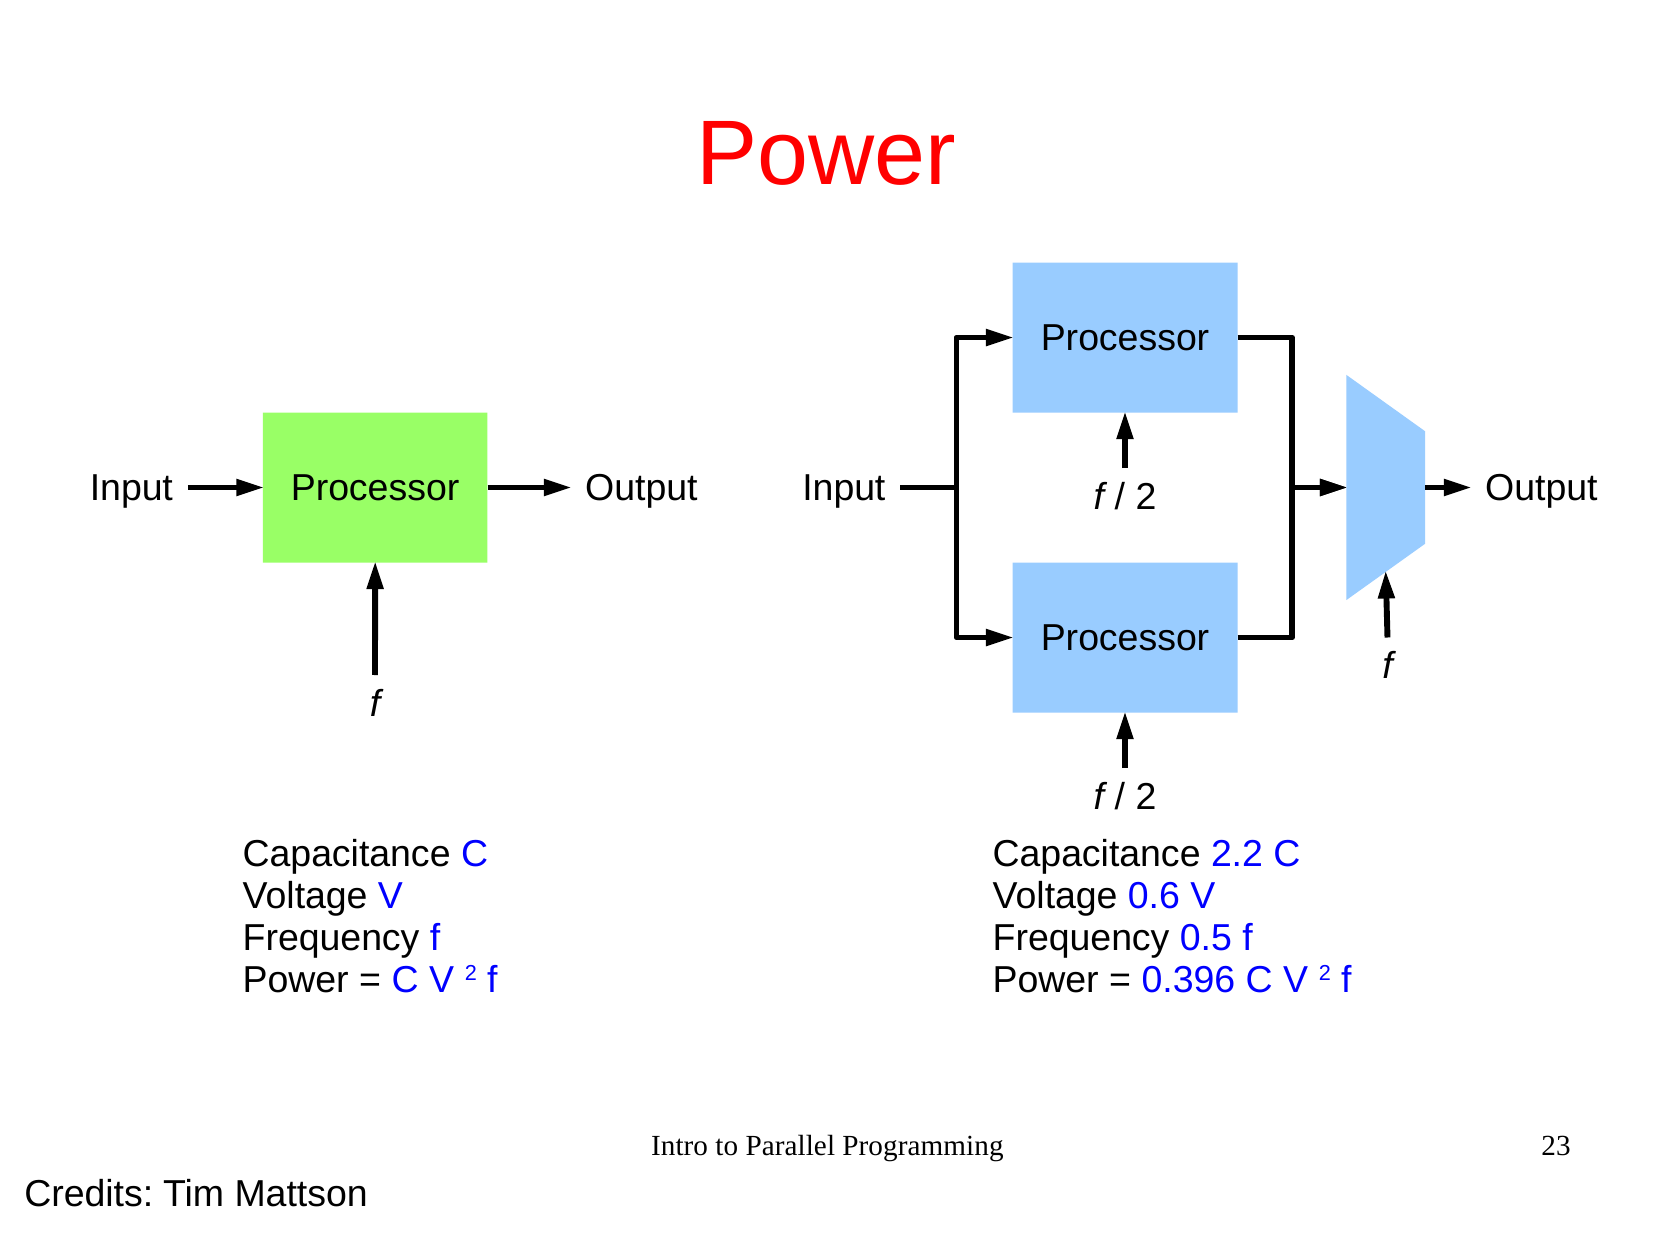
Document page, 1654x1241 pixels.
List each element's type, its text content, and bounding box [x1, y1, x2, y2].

text_box Output [570, 412, 713, 563]
text_box f / 2 [1050, 768, 1201, 822]
text_box Capacitance 2.2 C Voltage 0.6 V Frequency 0.5 f Power = 0.396 C V 2 f [975, 822, 1388, 1013]
text_box Input [75, 412, 188, 563]
text_box Credits: Tim Mattson [6, 1162, 563, 1226]
title Power [82, 49, 1571, 257]
text_box f [337, 675, 413, 732]
text_box Processor [1012, 562, 1238, 713]
text_box Output [1470, 450, 1613, 526]
text_box Processor [262, 412, 488, 563]
text_box f / 2 [1050, 468, 1201, 526]
text_box Input [787, 450, 901, 526]
text_box Processor [1012, 262, 1238, 413]
text_box Capacitance C Voltage V Frequency f Power = C V 2 f [225, 822, 526, 1013]
text_box [1346, 374, 1426, 601]
text_box f [1312, 637, 1463, 695]
